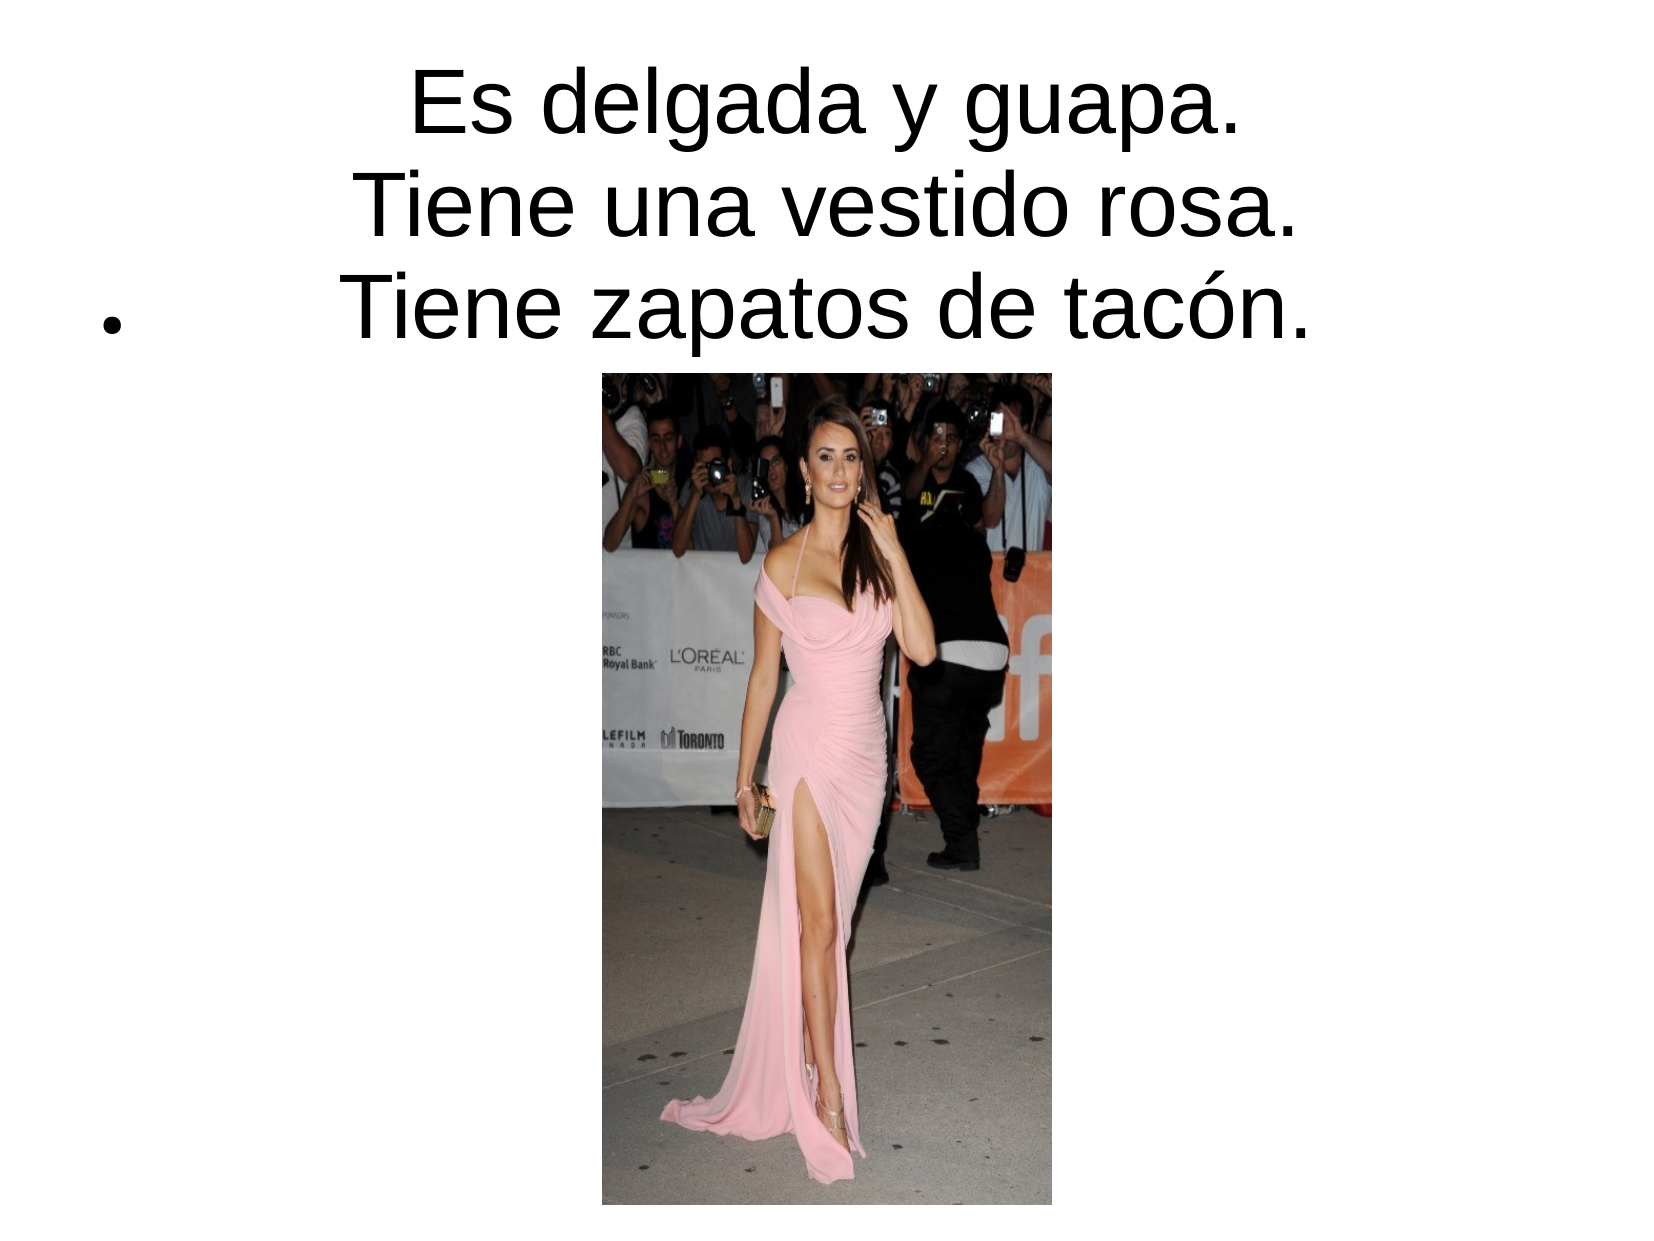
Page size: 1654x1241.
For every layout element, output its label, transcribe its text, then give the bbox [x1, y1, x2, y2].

list [82, 290, 1571, 1109]
title Es delgada y guapa. Tiene una vestido rosa. Tiene zapatos de tacón. [82, 0, 1571, 290]
picture [602, 373, 1052, 1205]
